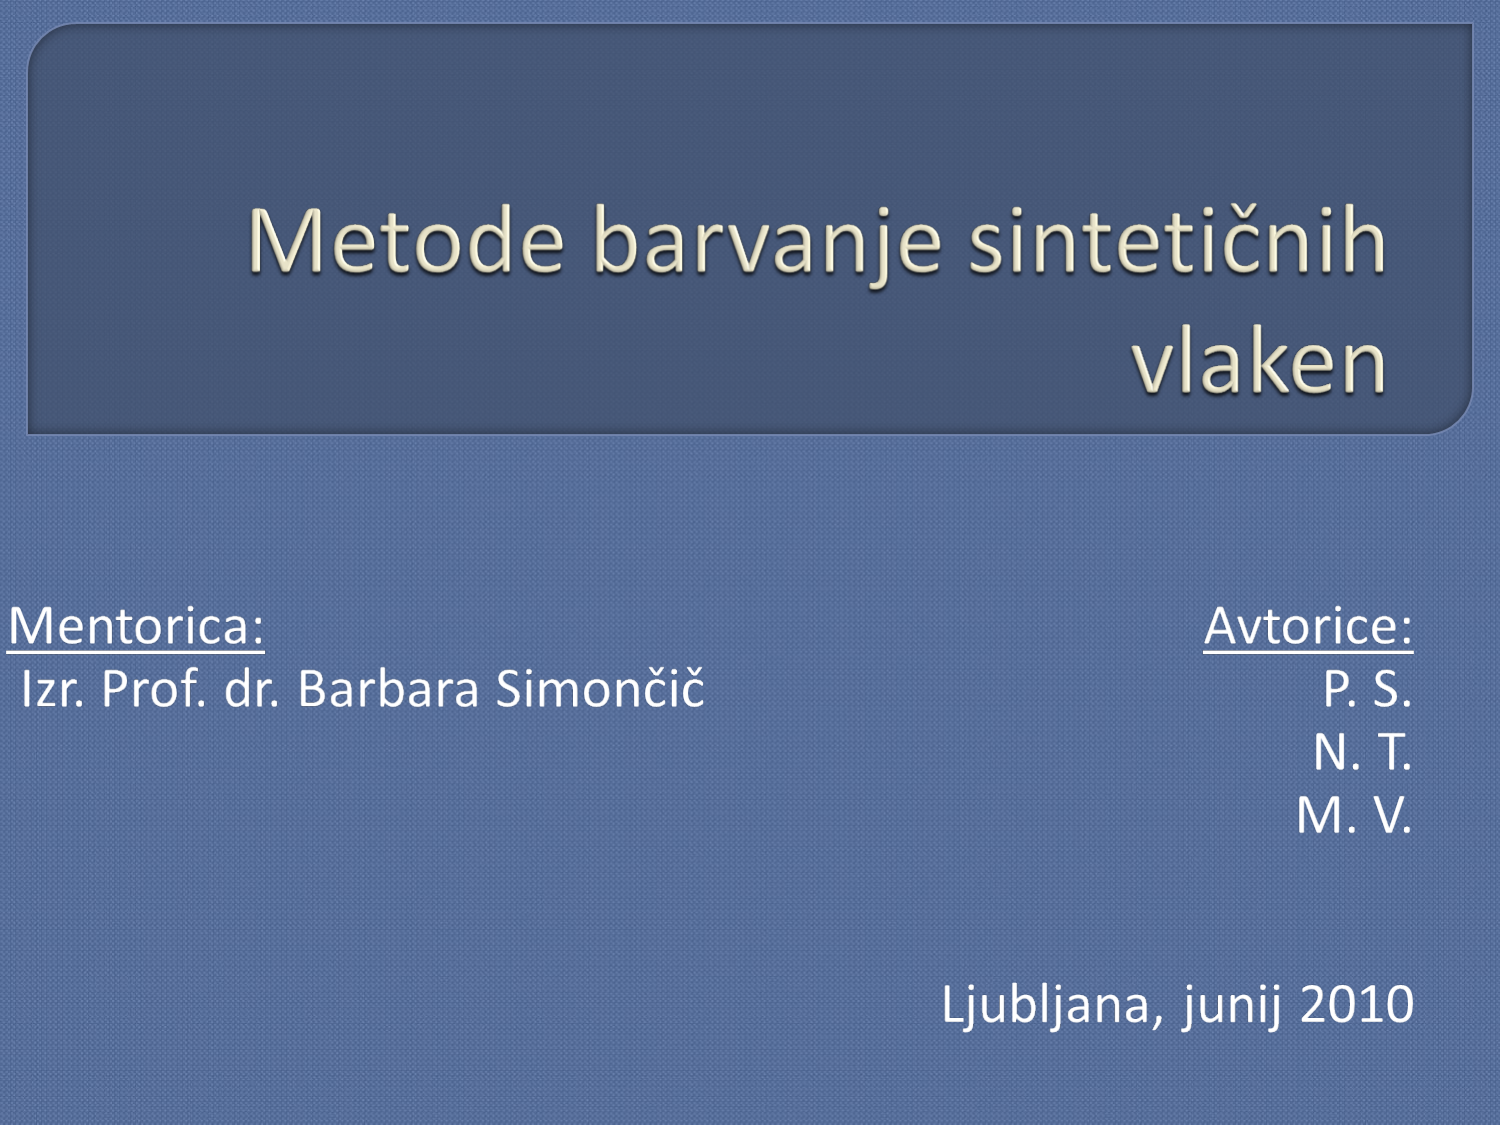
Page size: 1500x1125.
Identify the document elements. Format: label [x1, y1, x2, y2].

text_box [0, 62, 1478, 1073]
picture [0, 0, 1500, 1125]
